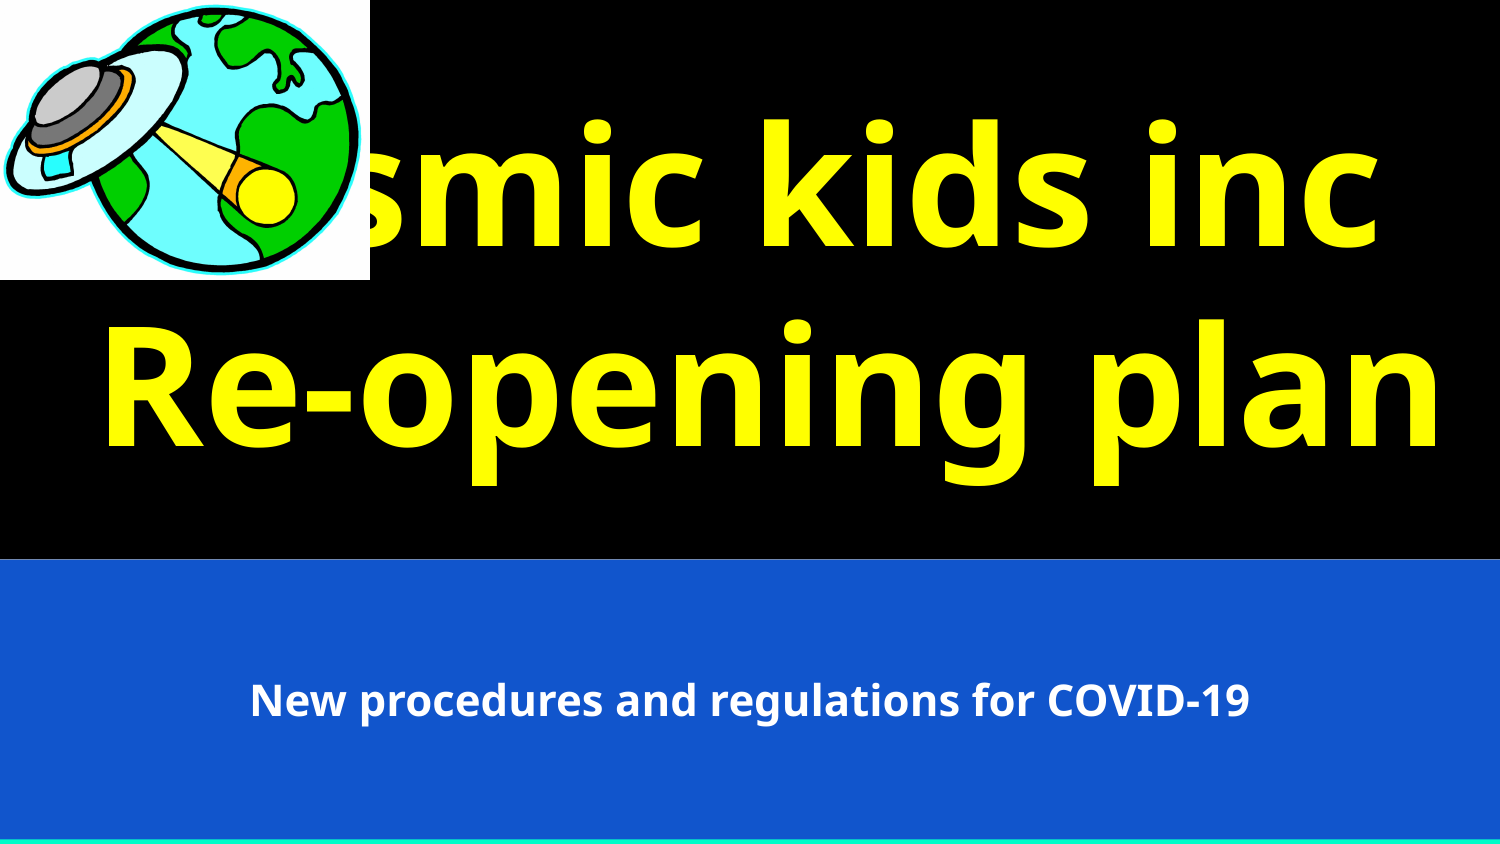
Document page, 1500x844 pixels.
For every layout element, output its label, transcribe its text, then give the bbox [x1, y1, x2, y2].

picture [0, 0, 370, 280]
subtitle New procedures and regulations for COVID-19 [0, 559, 1500, 840]
title Cosmic kids inc Re-opening plan [0, 0, 1500, 559]
